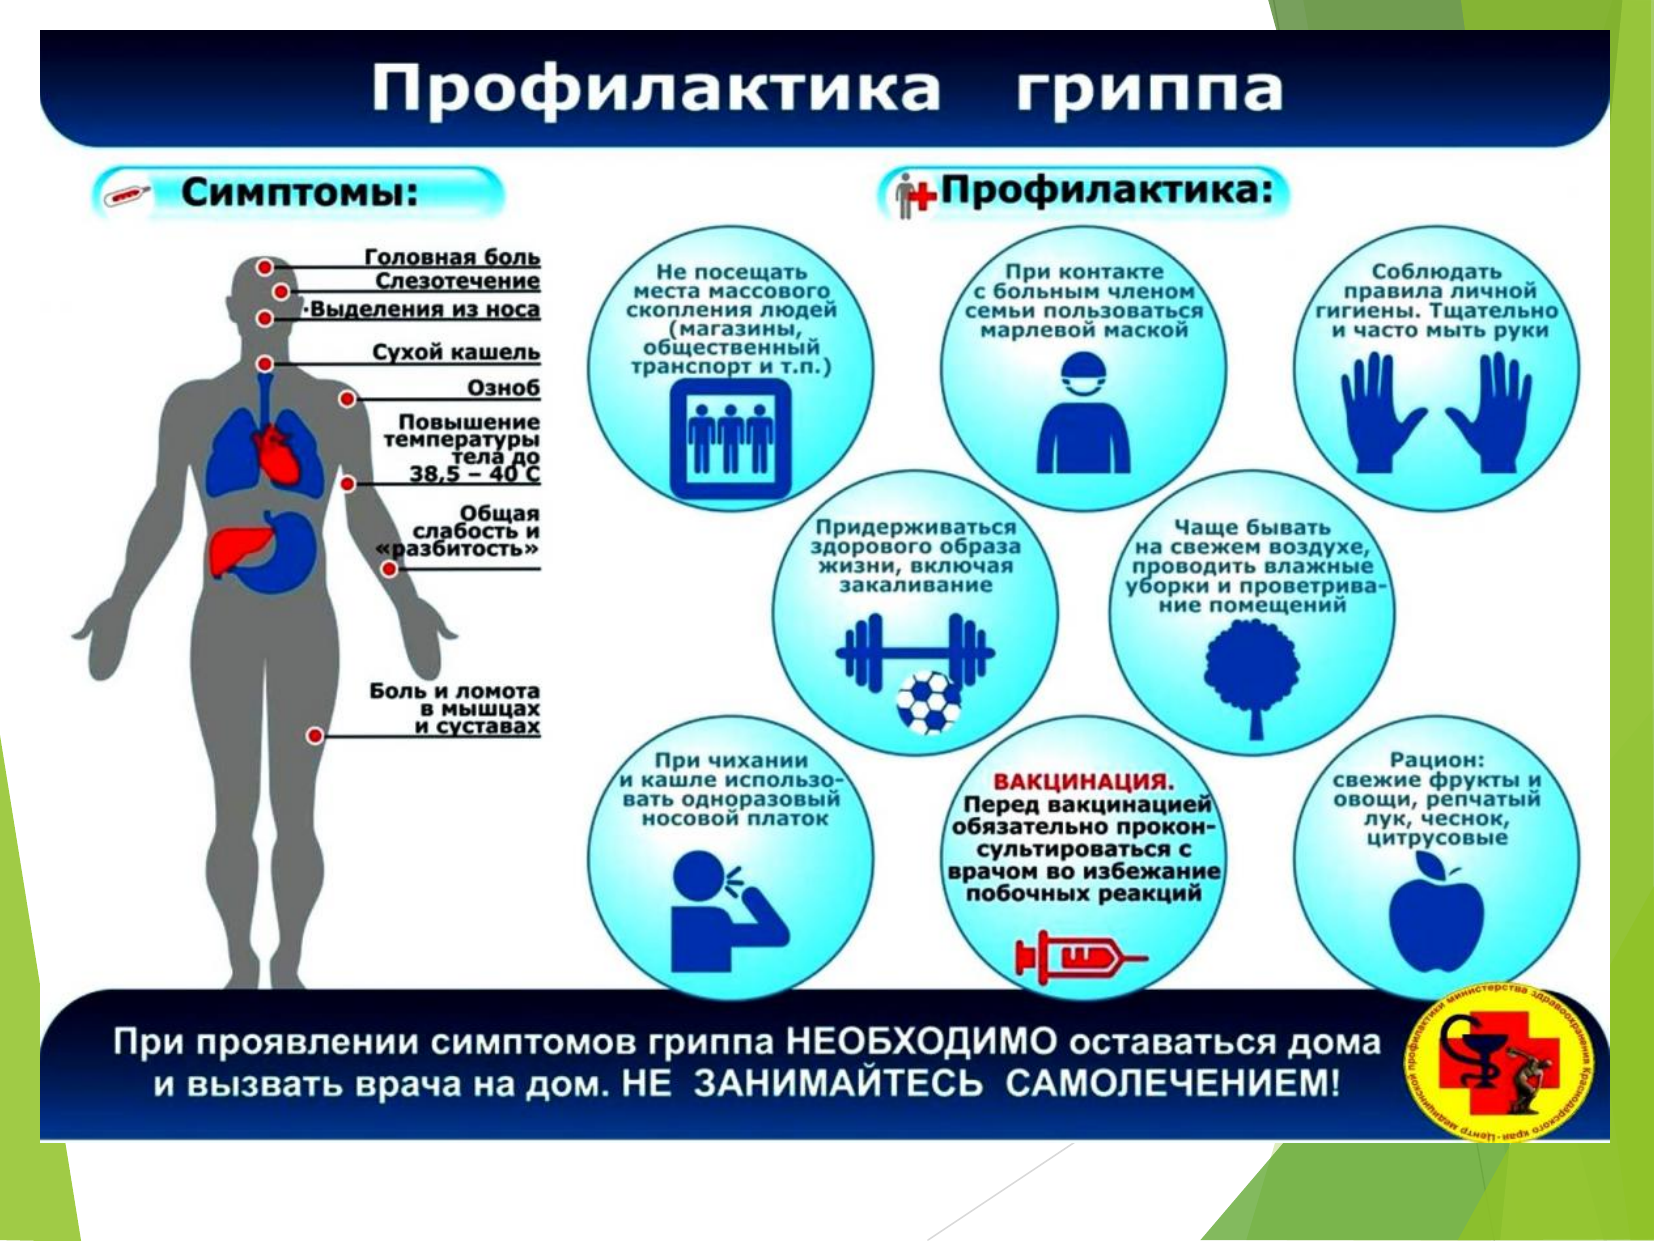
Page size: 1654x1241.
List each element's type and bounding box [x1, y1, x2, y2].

picture [40, 30, 1610, 1143]
